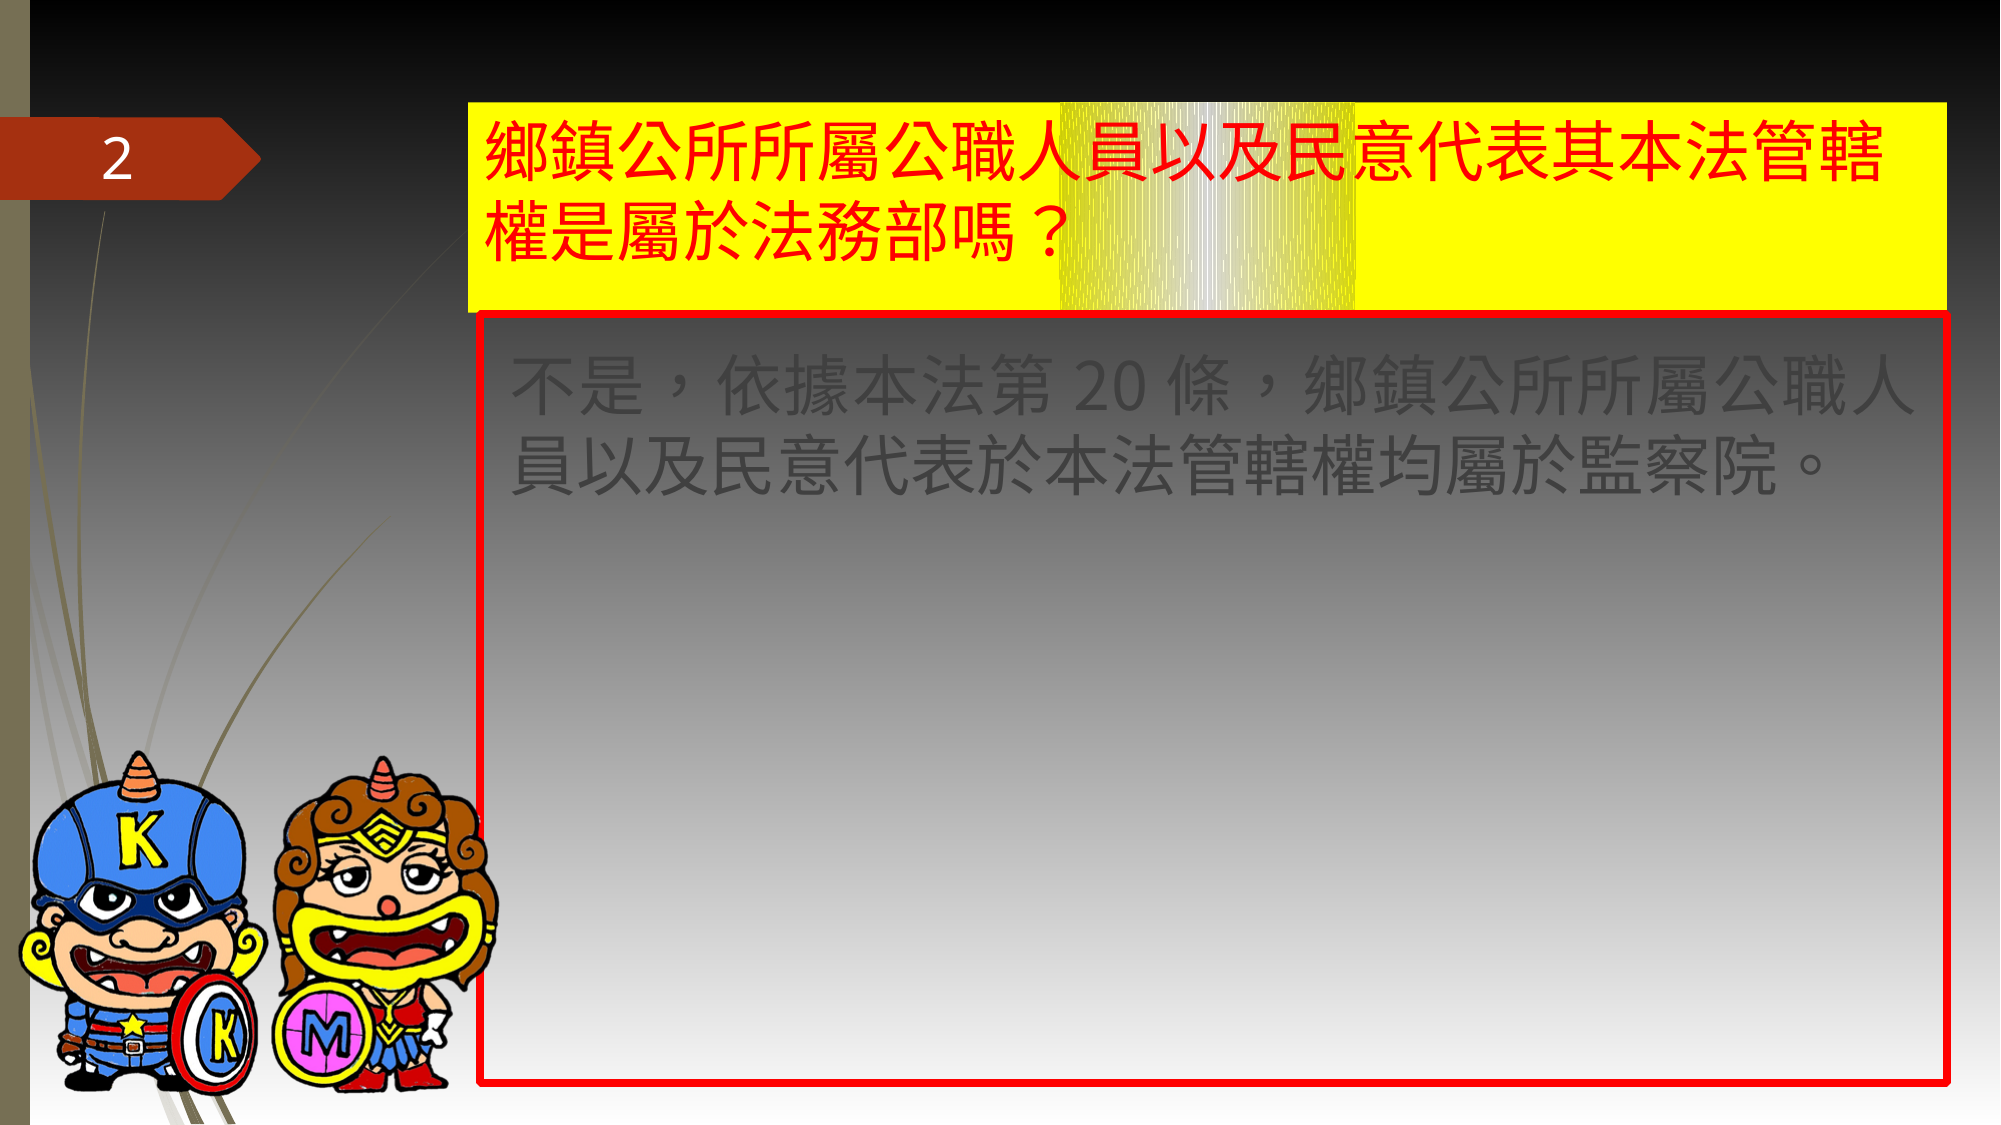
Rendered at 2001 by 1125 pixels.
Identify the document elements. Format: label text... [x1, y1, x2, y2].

text_box 2 [86, 114, 199, 199]
picture [0, 745, 510, 1101]
title 鄉鎮公所所屬公職人員以及民意代表其本法管轄權是屬於法務部嗎？ [468, 102, 1947, 313]
list 不是，依據本法第20條，鄉鎮公所所屬公職人員以及民意代表於本法管轄權均屬於監察院。 [480, 313, 1947, 1084]
